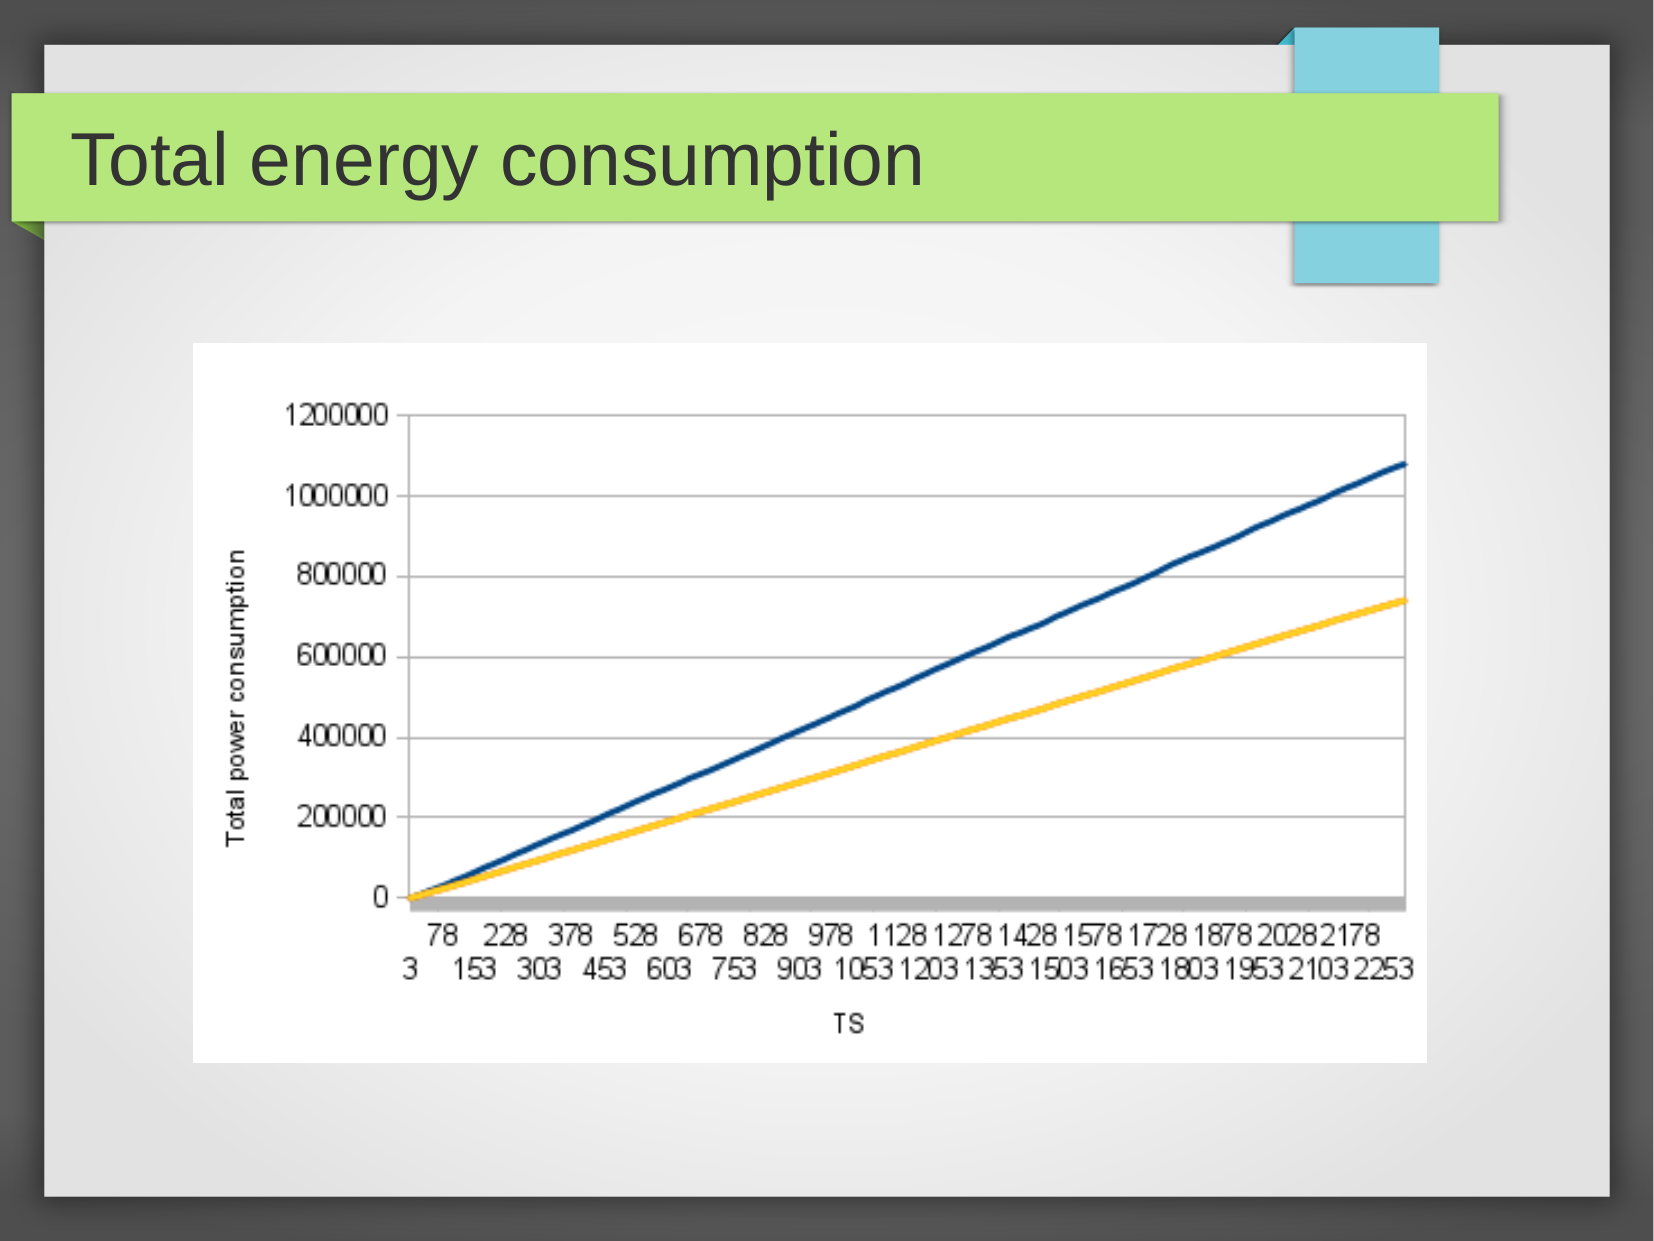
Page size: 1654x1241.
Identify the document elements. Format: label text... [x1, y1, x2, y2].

title Total energy consumption [70, 106, 1229, 213]
picture [0, 0, 1654, 1241]
